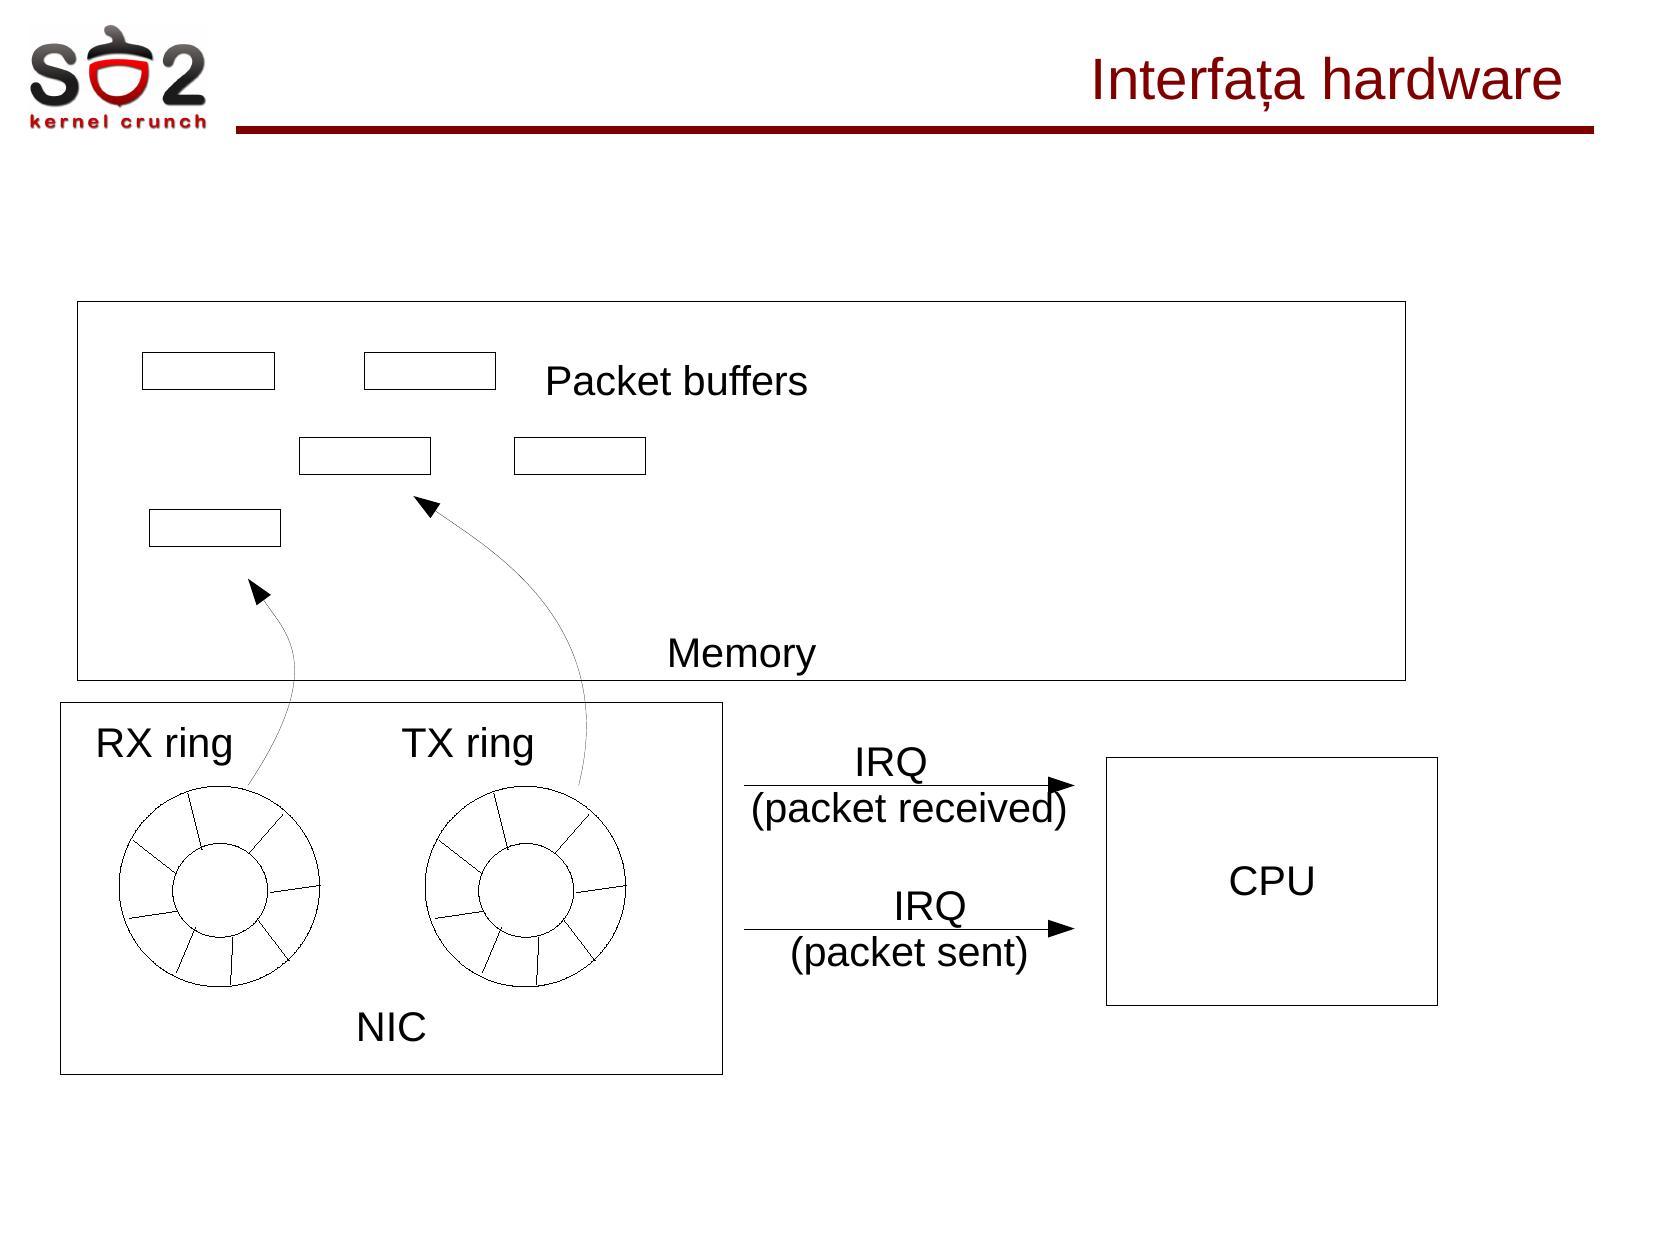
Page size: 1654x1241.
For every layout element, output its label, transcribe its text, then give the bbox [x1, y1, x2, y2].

picture [29, 23, 207, 130]
text_box Packet buffers [530, 350, 826, 414]
text_box NIC [60, 702, 723, 1075]
title Interfața hardware [312, 39, 1565, 120]
text_box Memory [77, 301, 1406, 681]
text_box CPU [1106, 757, 1438, 1006]
